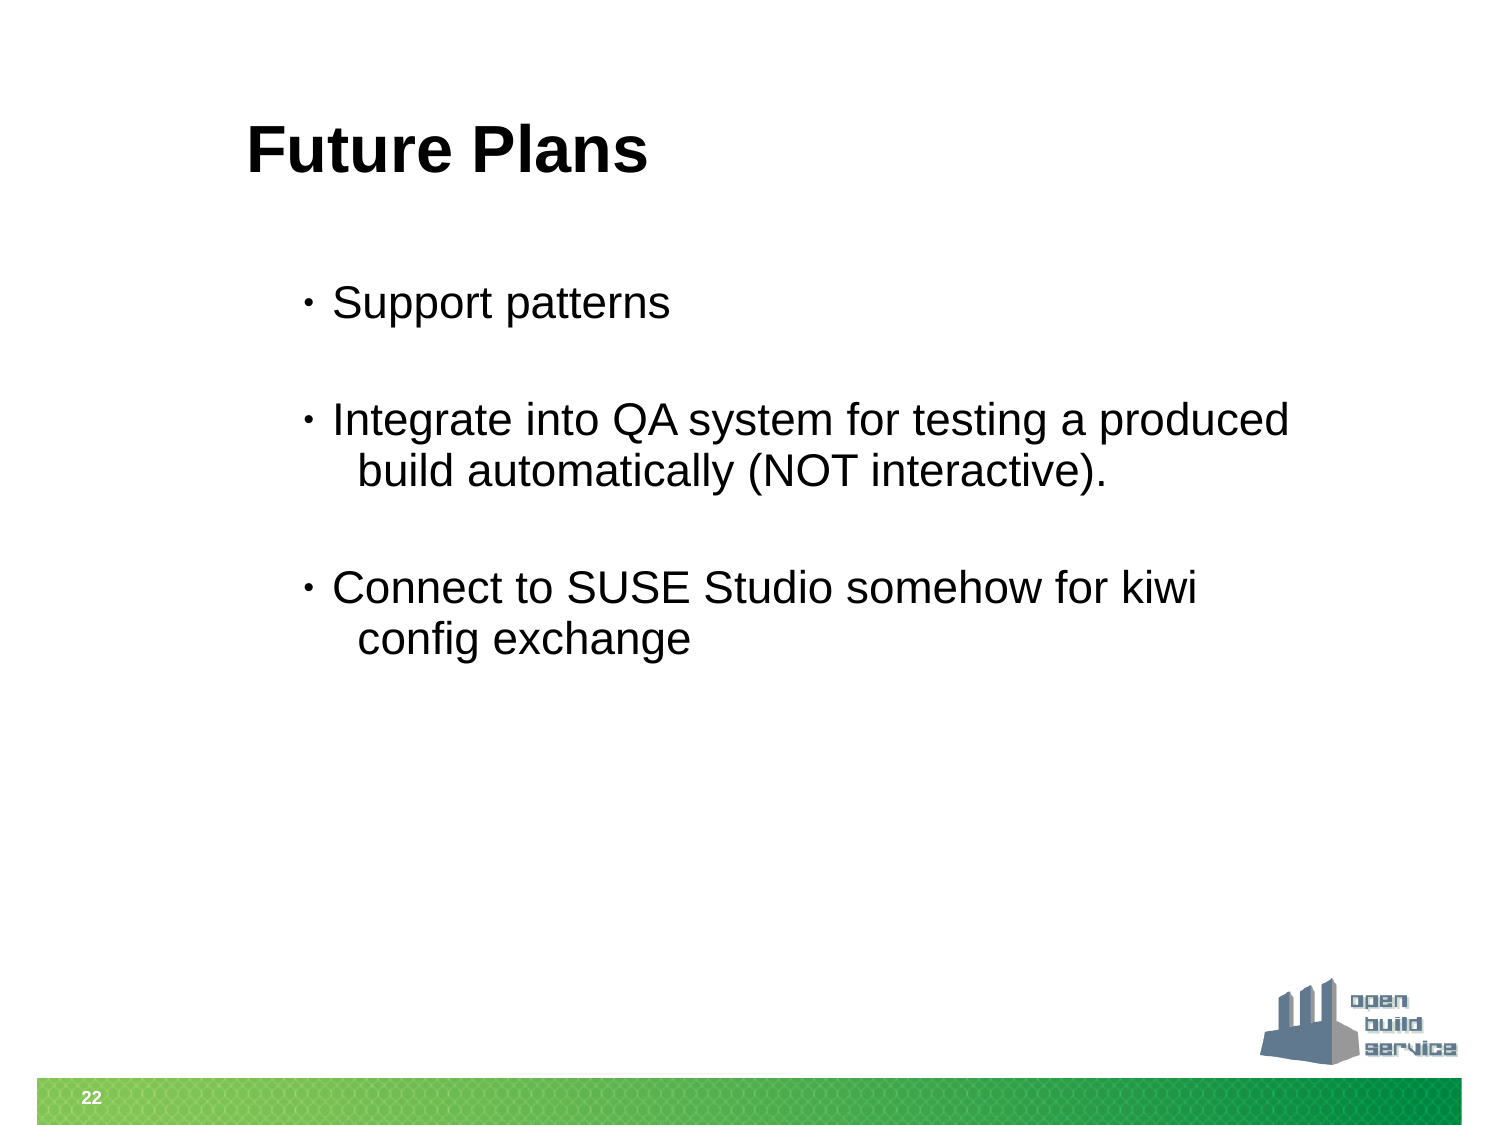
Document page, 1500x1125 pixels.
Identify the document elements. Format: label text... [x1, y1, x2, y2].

title Future Plans [246, 60, 1409, 239]
list Support patterns Integrate into QA system for testing a produced build automatically (NOT interactive). Connect to SUSE Studio somehow for kiwi config exchange [245, 269, 1409, 997]
picture [1260, 978, 1458, 1065]
picture [37, 1078, 1462, 1125]
